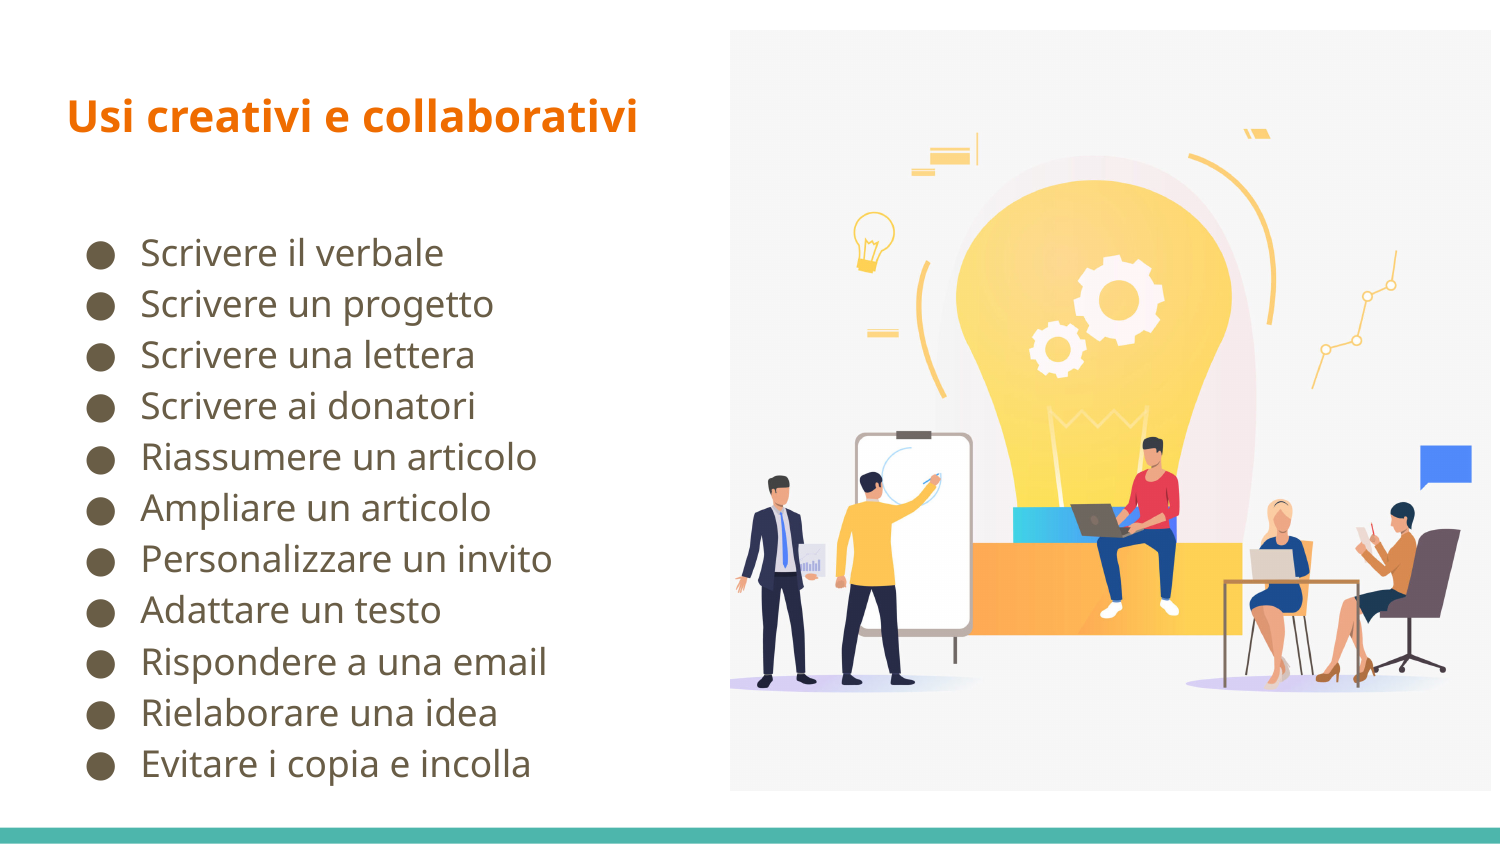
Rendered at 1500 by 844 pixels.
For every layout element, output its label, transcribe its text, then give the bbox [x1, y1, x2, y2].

list Scrivere il verbale Scrivere un progetto Scrivere una lettera Scrivere ai donatori Riassumere un articolo Ampliare un articolo Personalizzare un invito Adattare un testo Rispondere a una email Rielaborare una idea Evitare i copia e incolla [51, 207, 649, 804]
picture [730, 30, 1491, 791]
title Usi creativi e collaborativi [51, 72, 707, 189]
